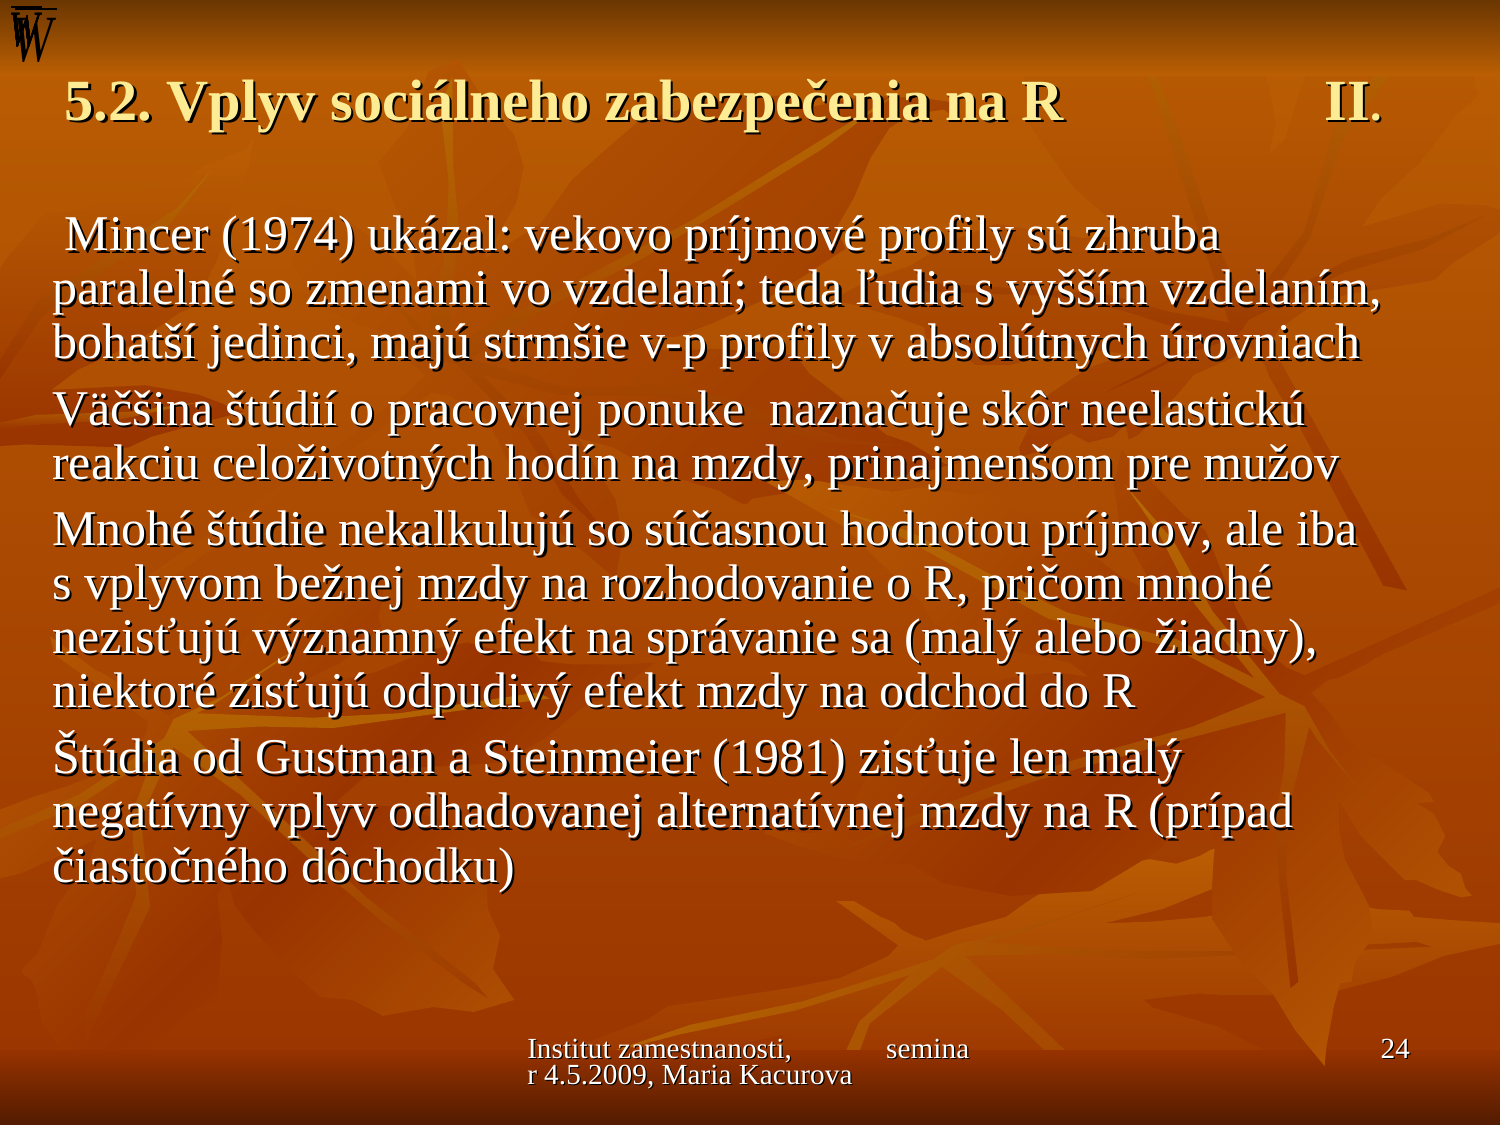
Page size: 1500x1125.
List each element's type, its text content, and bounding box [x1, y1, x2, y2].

list [49, 249, 1425, 1001]
title 5.2. Vplyv sociálneho zabezpečenia na R II. [49, 54, 1413, 221]
chart [0, 0, 76, 74]
text_box Mincer (1974) ukázal: vekovo príjmové profily sú zhruba paralelné so zmenami vo vzdelaní; teda ľudia s vyšším vzdelaním, bohatší jedinci, majú strmšie v-p profily v absolútnych úrovniach Väčšina štúdií o pracovnej ponuke naznačuje skôr neelastickú reakciu celoživotných hodín na mzdy, prinajmenšom pre mužov Mnohé štúdie nekalkulujú so súčasnou hodnotou príjmov, ale iba s vplyvom bežnej mzdy na rozhodovanie o R, pričom mnohé nezisťujú významný efekt na správanie sa (malý alebo žiadny), niektoré zisťujú odpudivý efekt mzdy na odchod do R Štúdia od Gustman a Steinmeier (1981) zisťuje len malý negatívny vplyv odhadovanej alternatívnej mzdy na R (prípad čiastočného dôchodku) [37, 200, 1401, 901]
